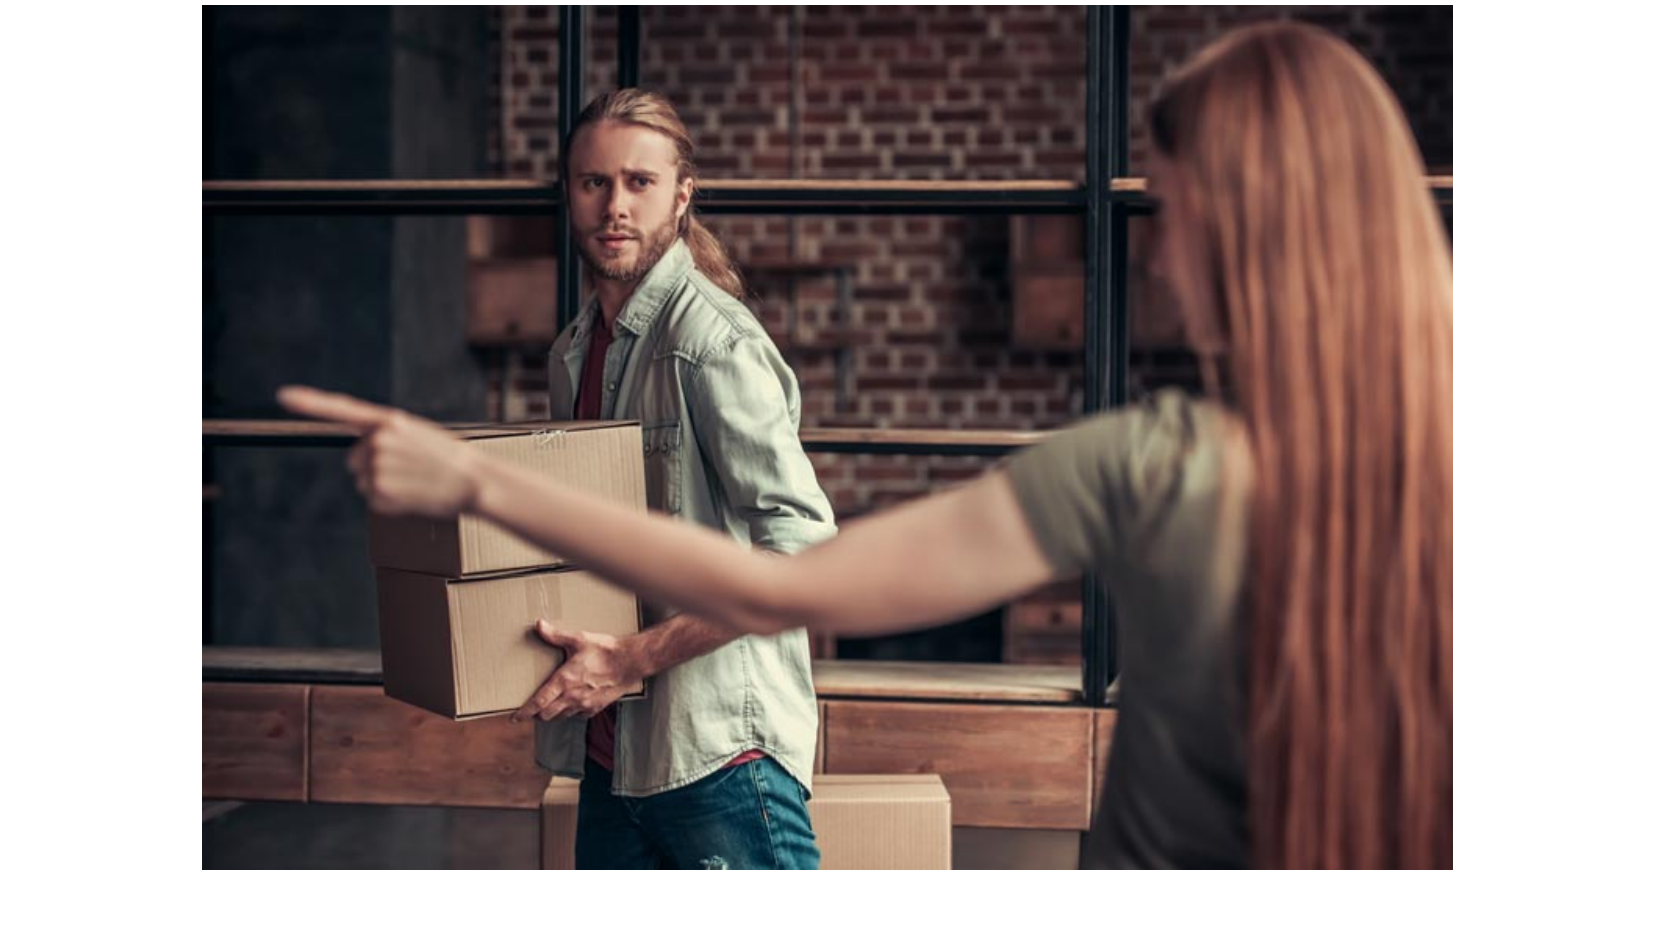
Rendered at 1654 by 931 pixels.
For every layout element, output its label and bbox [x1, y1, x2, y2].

picture [202, 5, 1453, 871]
